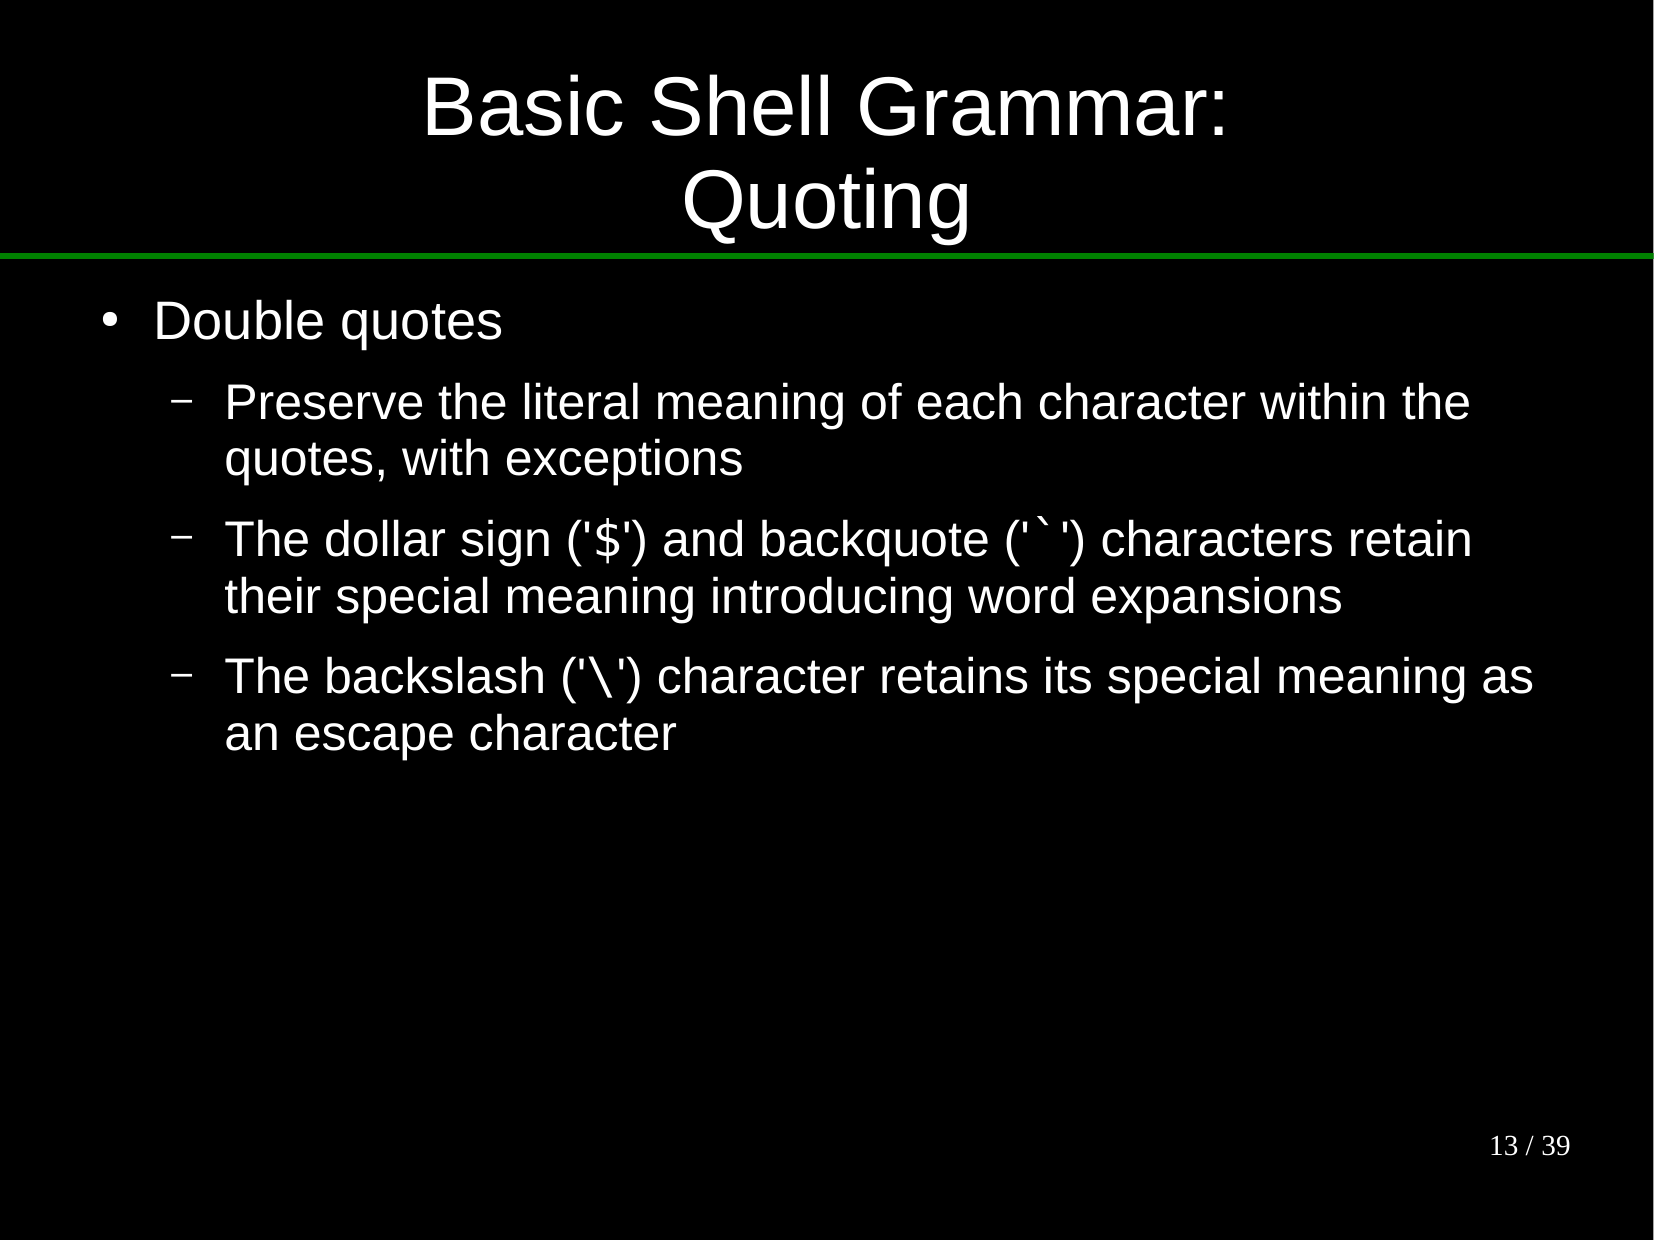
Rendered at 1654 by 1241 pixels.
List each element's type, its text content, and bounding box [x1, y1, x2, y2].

title Basic Shell Grammar: Quoting [82, 49, 1571, 257]
list Double quotes Preserve the literal meaning of each character within the quotes, with exceptions The dollar sign ('$') and backquote ('`') characters retain their special meaning introducing word expansions The backslash ('\') character retains its special meaning as an escape character [82, 290, 1538, 1010]
